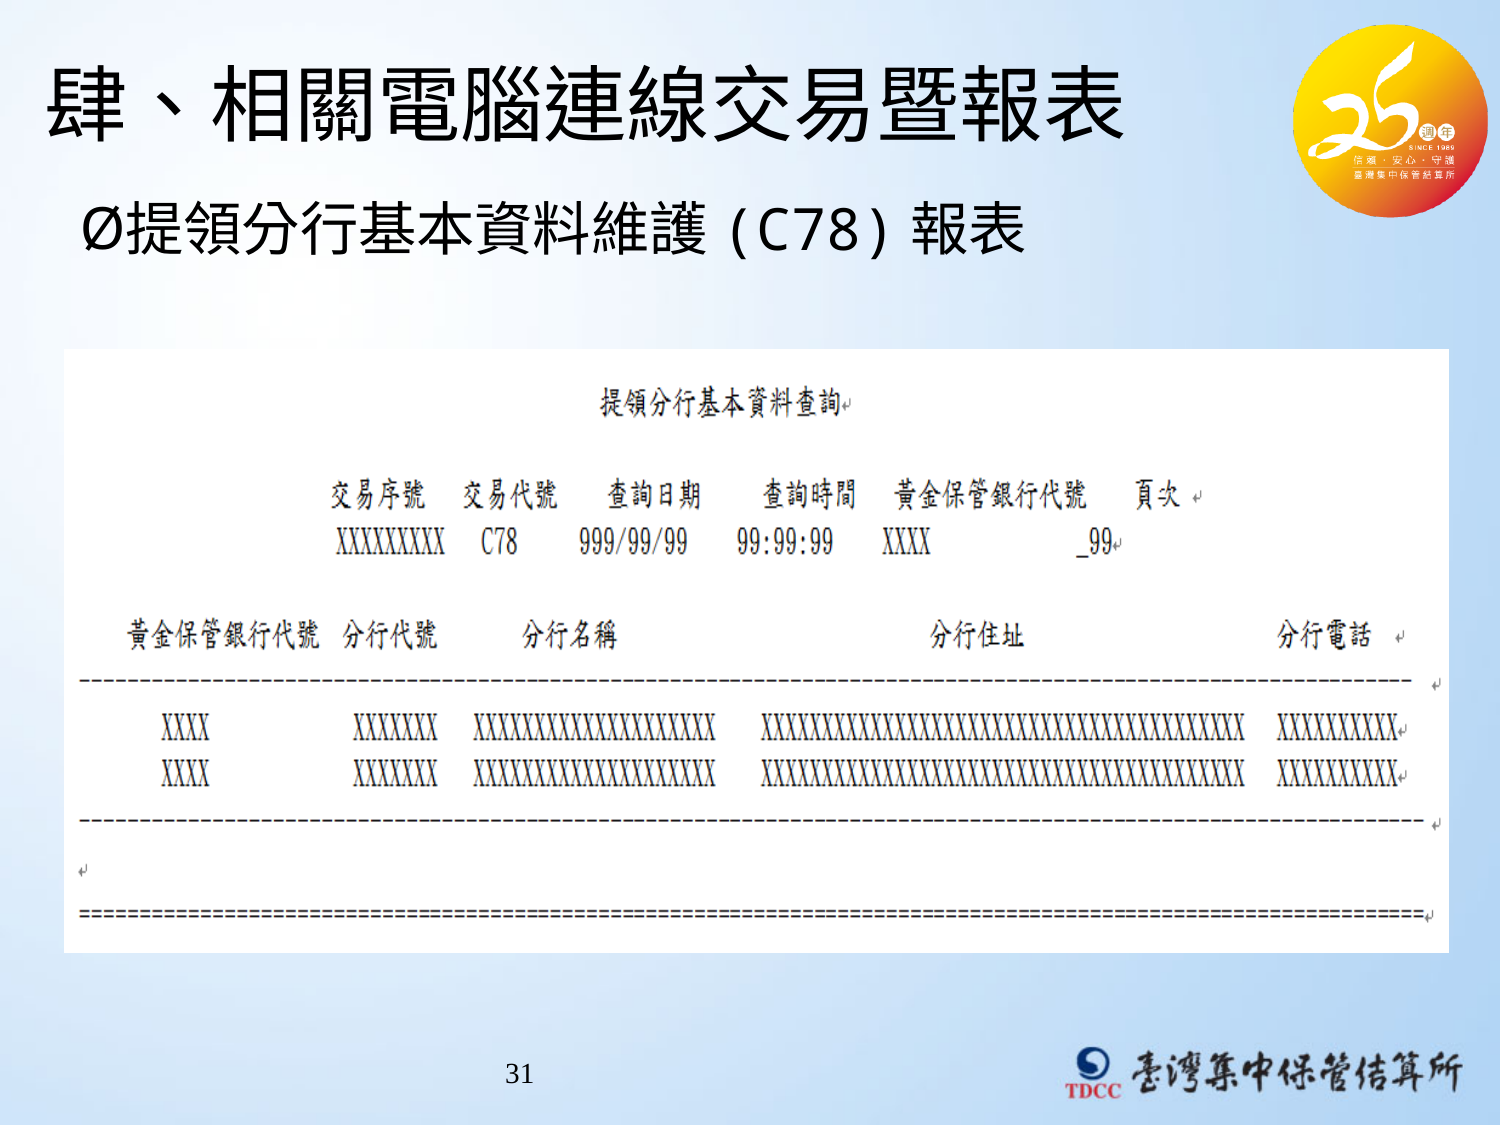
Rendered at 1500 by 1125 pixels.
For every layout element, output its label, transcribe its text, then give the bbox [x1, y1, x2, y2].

title 肆、相關電腦連線交易暨報表 [29, 45, 1426, 173]
text_box 提領分行基本資料維護(C78)報表 [64, 184, 1046, 270]
picture [64, 350, 1449, 953]
text_box [490, 1046, 841, 1125]
